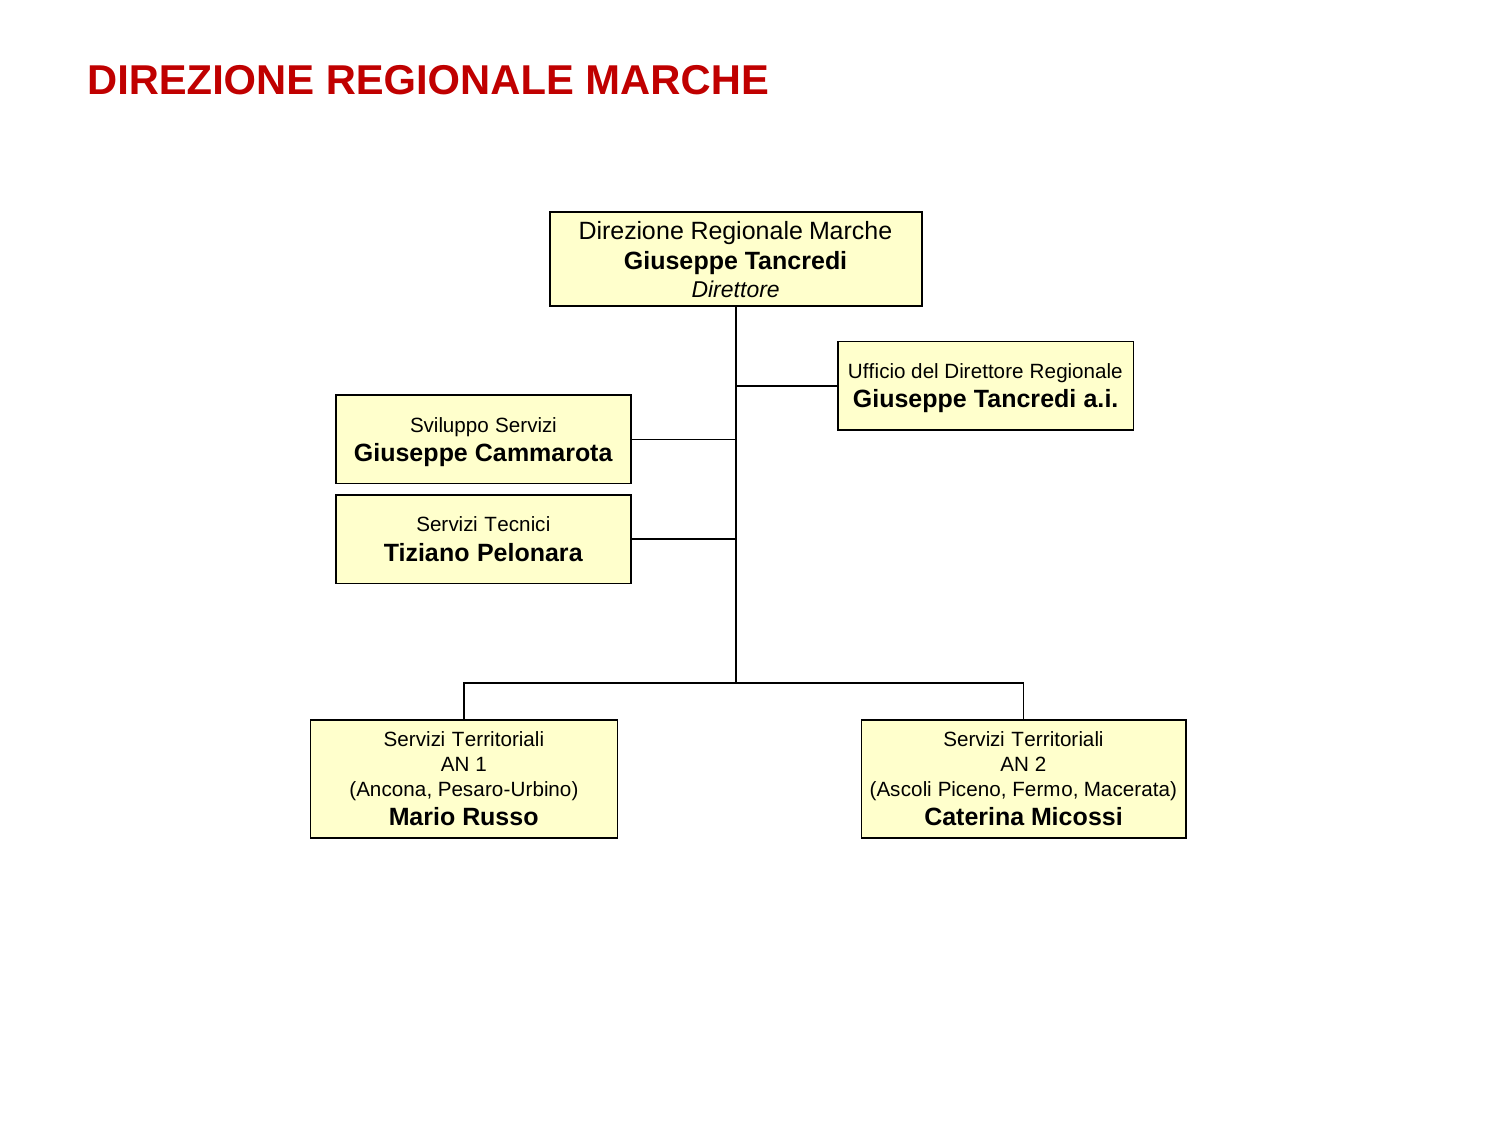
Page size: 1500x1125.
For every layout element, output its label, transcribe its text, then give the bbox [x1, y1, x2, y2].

text_box DIREZIONE REGIONALE MARCHE [72, 45, 1424, 128]
picture [309, 207, 1190, 847]
